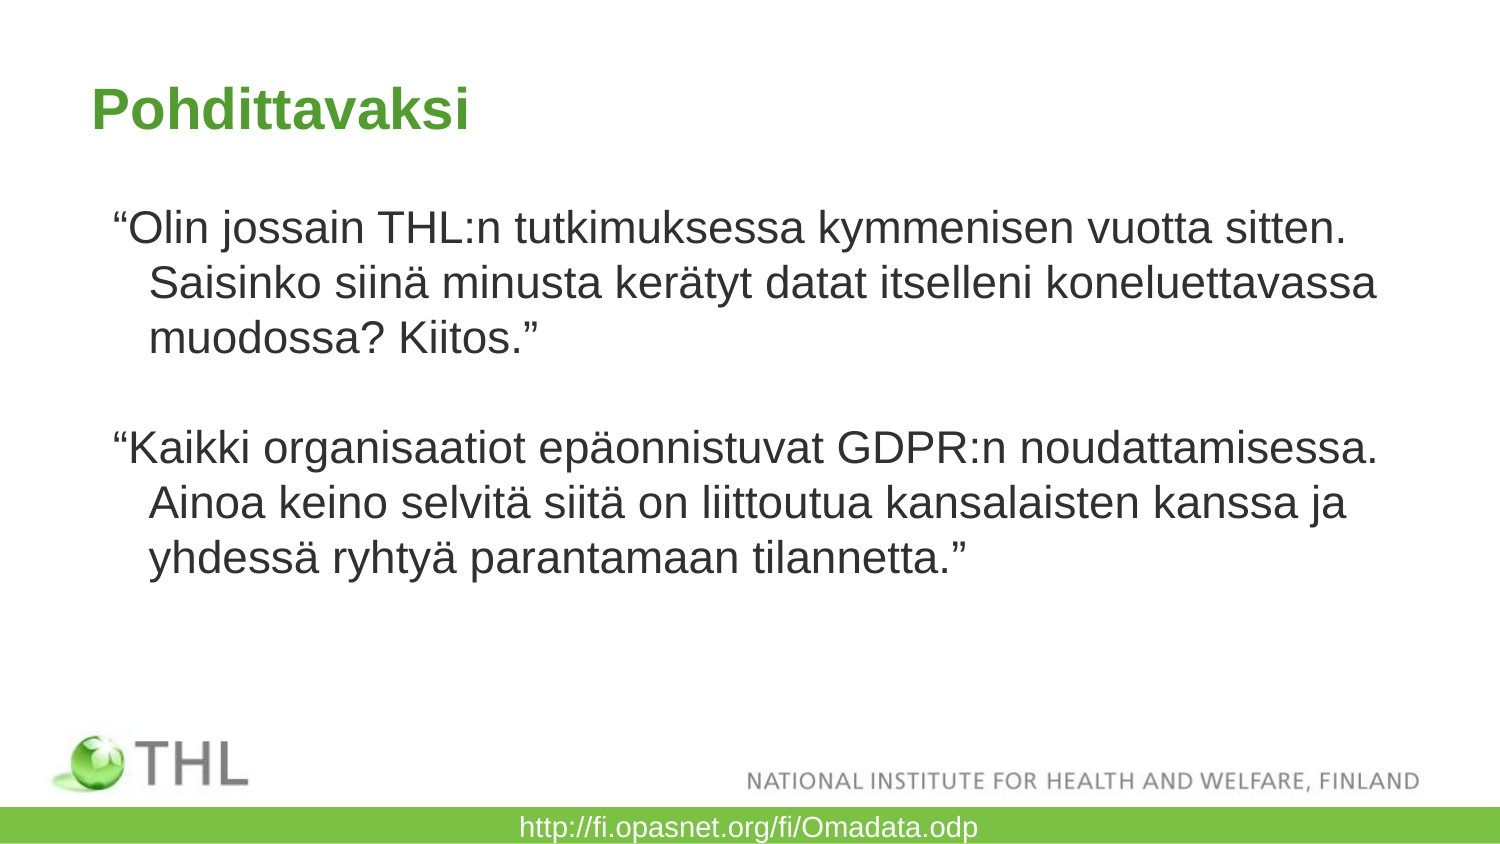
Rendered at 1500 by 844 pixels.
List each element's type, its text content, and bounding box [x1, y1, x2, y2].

title Pohdittavaksi [76, 32, 1424, 156]
list “Olin jossain THL:n tutkimuksessa kymmenisen vuotta sitten. Saisinko siinä minusta kerätyt datat itselleni koneluettavassa muodossa? Kiitos.” “Kaikki organisaatiot epäonnistuvat GDPR:n noudattamisessa. Ainoa keino selvitä siitä on liittoutua kansalaisten kanssa ja yhdessä ryhtyä parantamaan tilannetta.” [75, 182, 1424, 724]
picture [24, 719, 275, 803]
picture [715, 763, 1465, 801]
